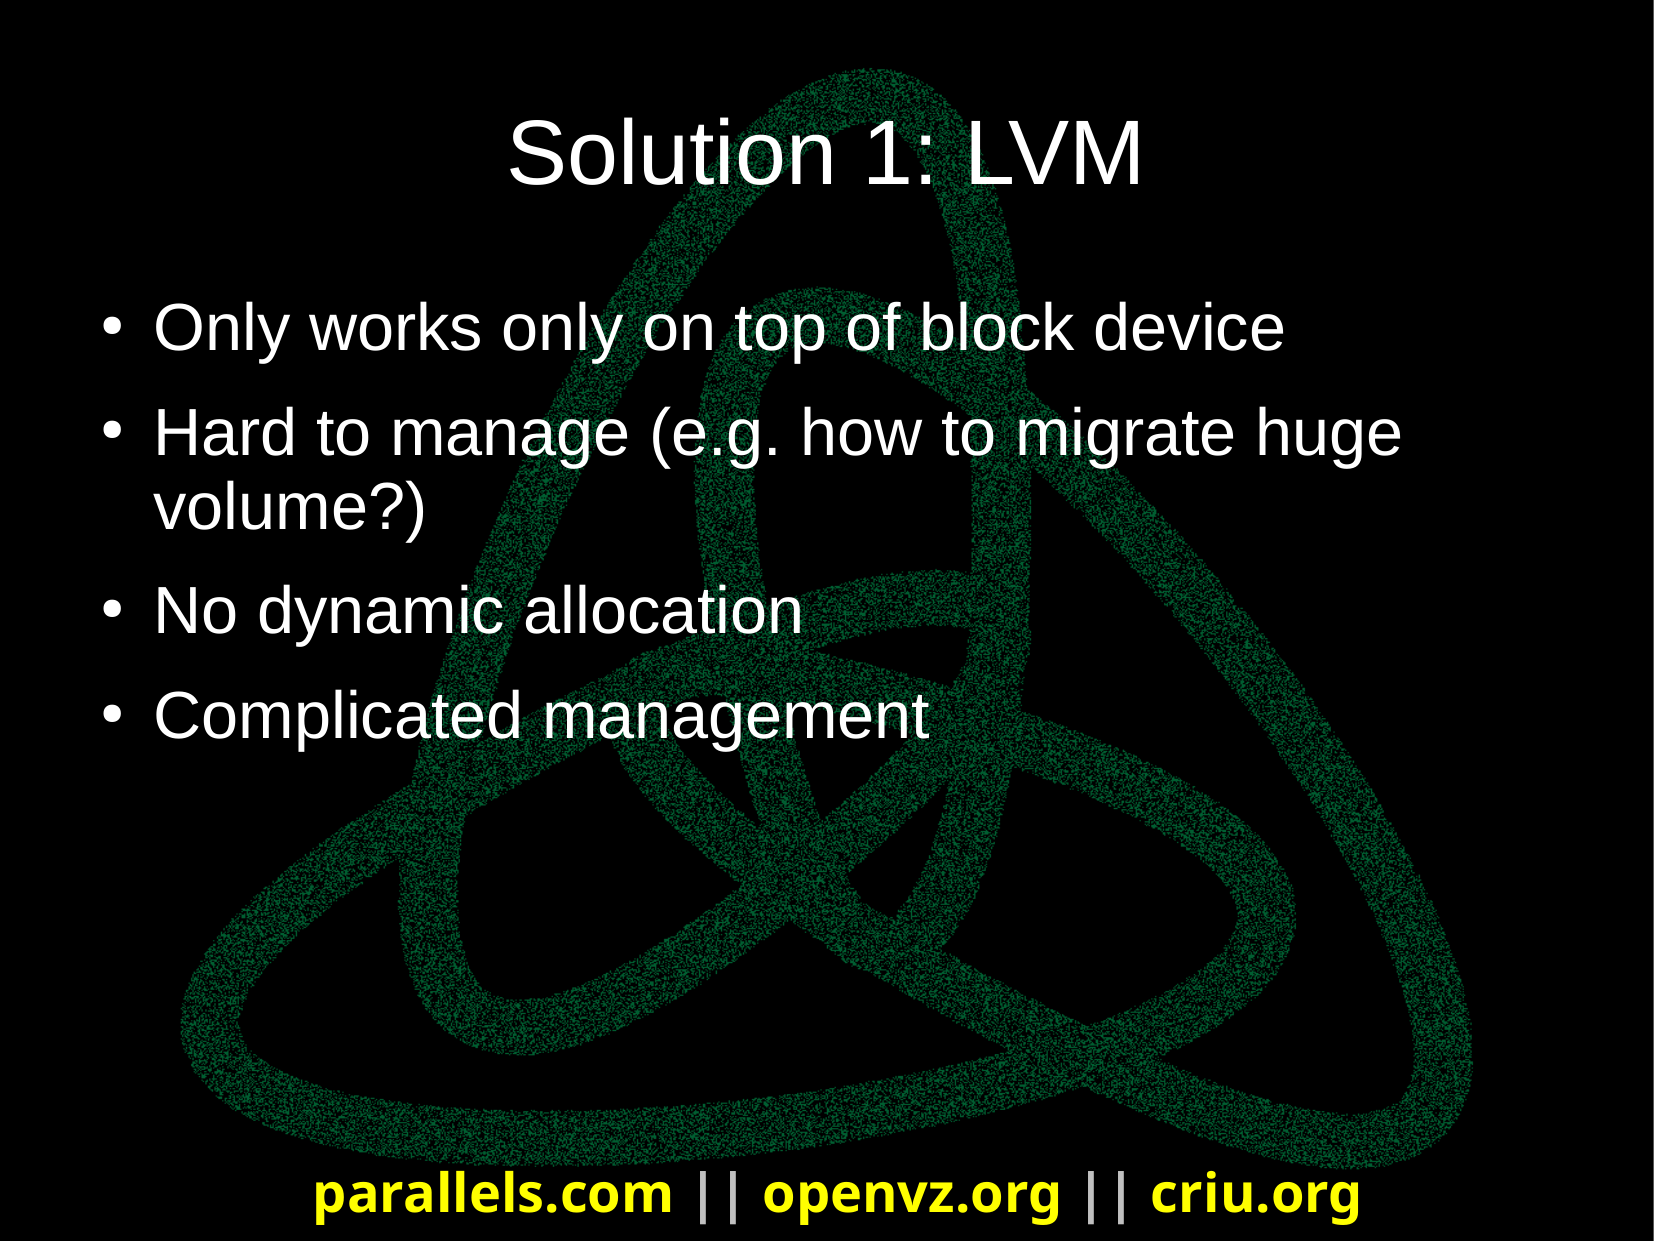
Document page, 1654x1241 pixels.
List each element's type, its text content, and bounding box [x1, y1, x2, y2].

list Only works only on top of block device Hard to manage (e.g. how to migrate huge volume?) No dynamic allocation Complicated management [82, 290, 1538, 1010]
picture [0, 0, 1654, 1241]
title Solution 1: LVM [82, 49, 1571, 257]
